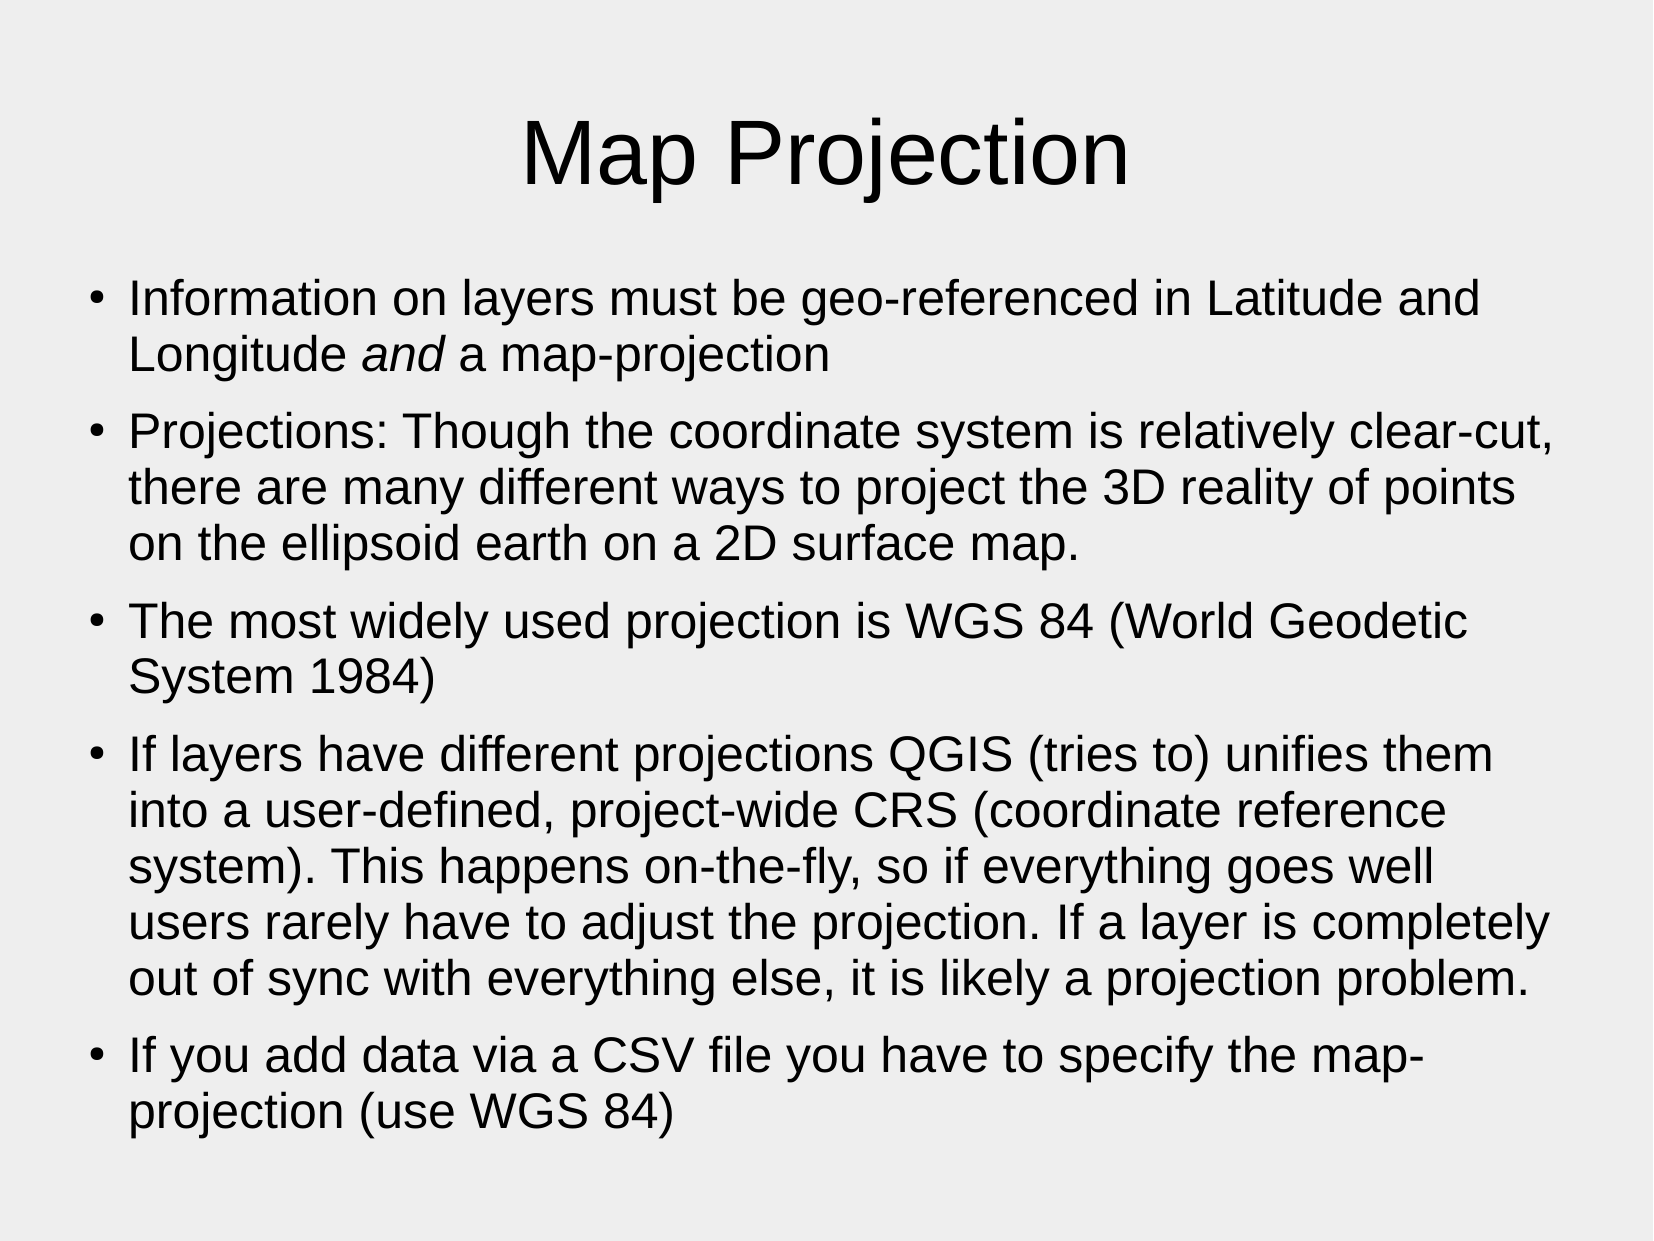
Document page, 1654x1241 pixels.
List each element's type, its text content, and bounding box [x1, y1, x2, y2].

title Map Projection [82, 49, 1571, 257]
list Information on layers must be geo-referenced in Latitude and Longitude and a map-projection Projections: Though the coordinate system is relatively clear-cut, there are many different ways to project the 3D reality of points on the ellipsoid earth on a 2D surface map. The most widely used projection is WGS 84 (World Geodetic System 1984) If layers have different projections QGIS (tries to) unifies them into a user-defined, project-wide CRS (coordinate reference system). This happens on-the-fly, so if everything goes well users rarely have to adjust the projection. If a layer is completely out of sync with everything else, it is likely a projection problem. If you add data via a CSV file you have to specify the map-projection (use WGS 84) [75, 270, 1563, 1156]
